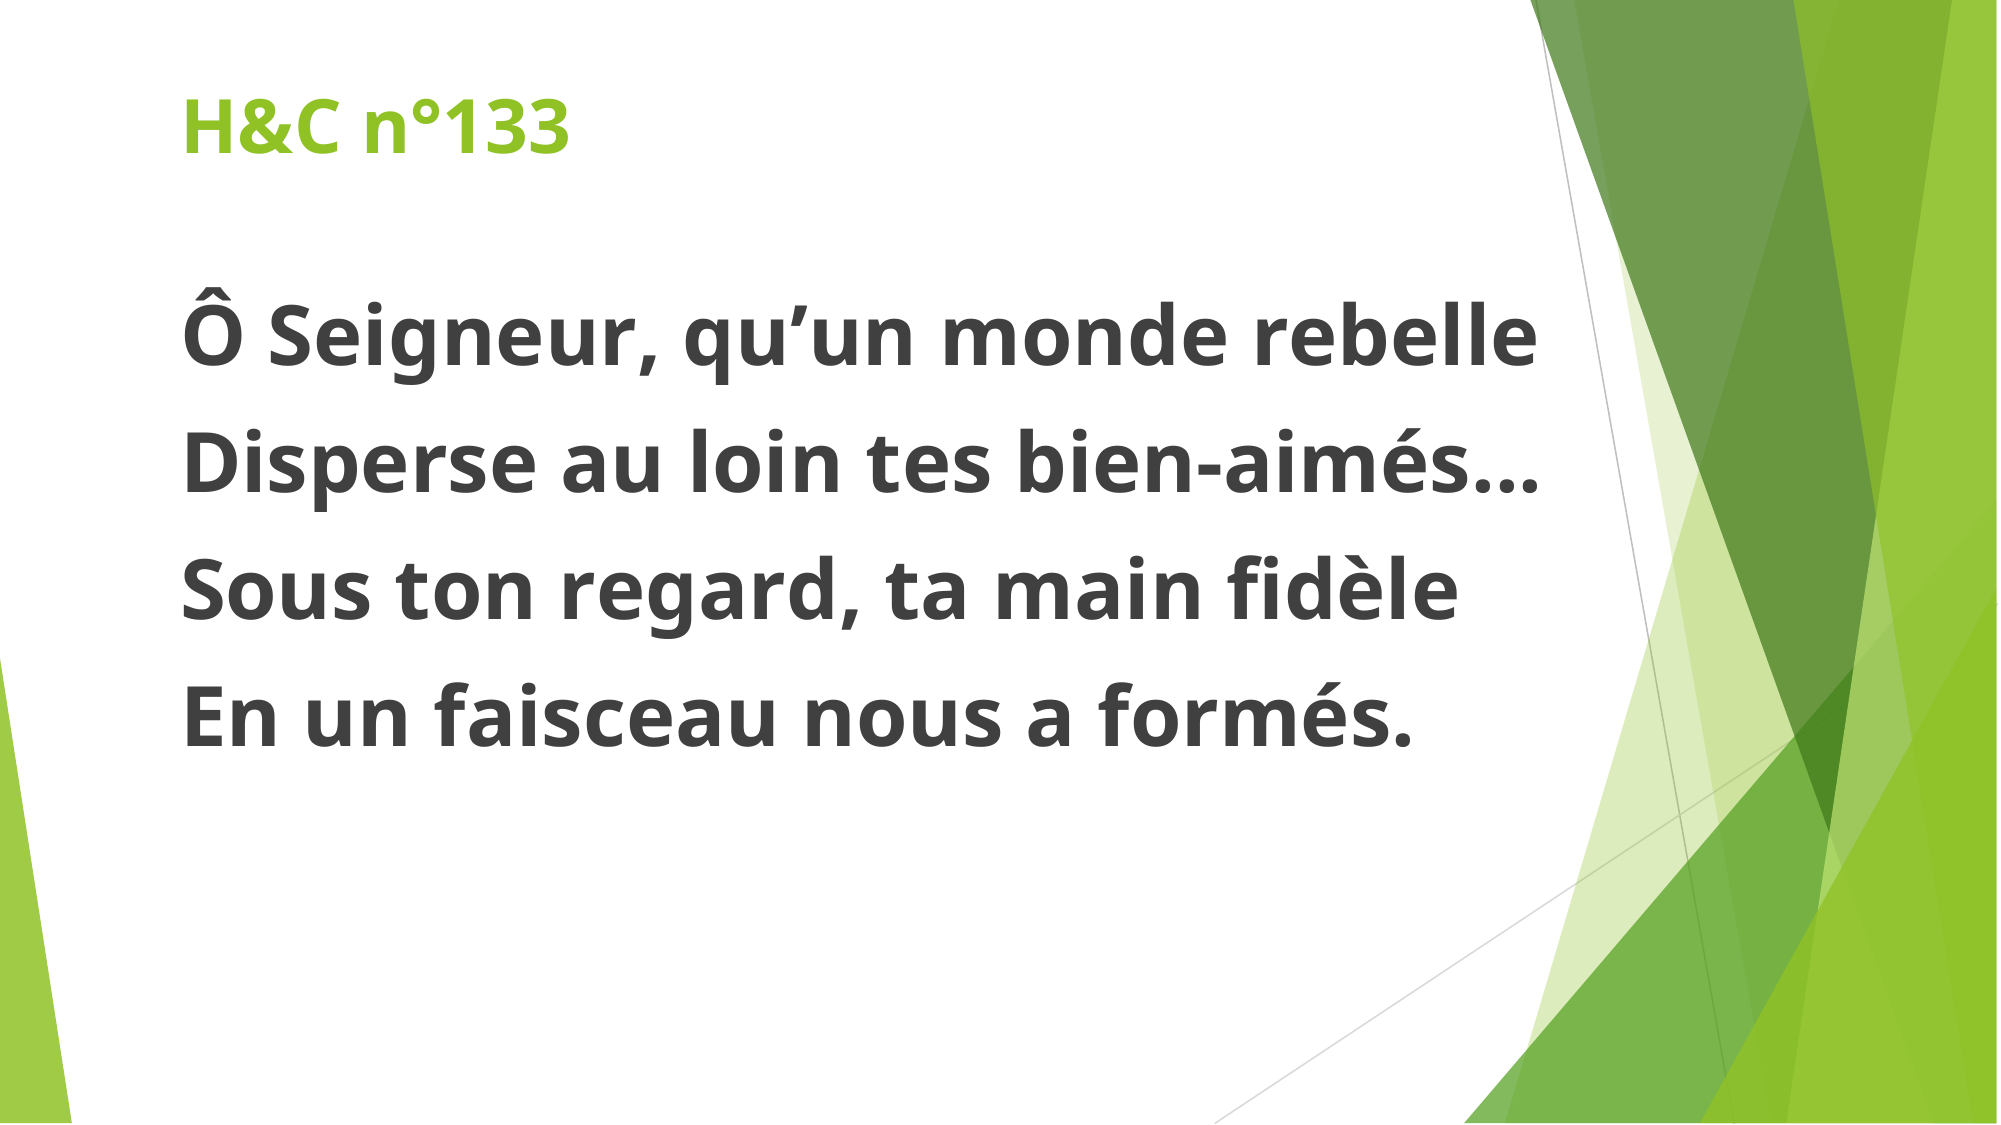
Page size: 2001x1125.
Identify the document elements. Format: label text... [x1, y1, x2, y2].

text_box H&C n°133 [165, 70, 1522, 178]
text_box Ô Seigneur, qu’un monde rebelle Disperse au loin tes bien-aimés... Sous ton regard, ta main fidèle En un faisceau nous a formés. [165, 259, 2001, 1037]
